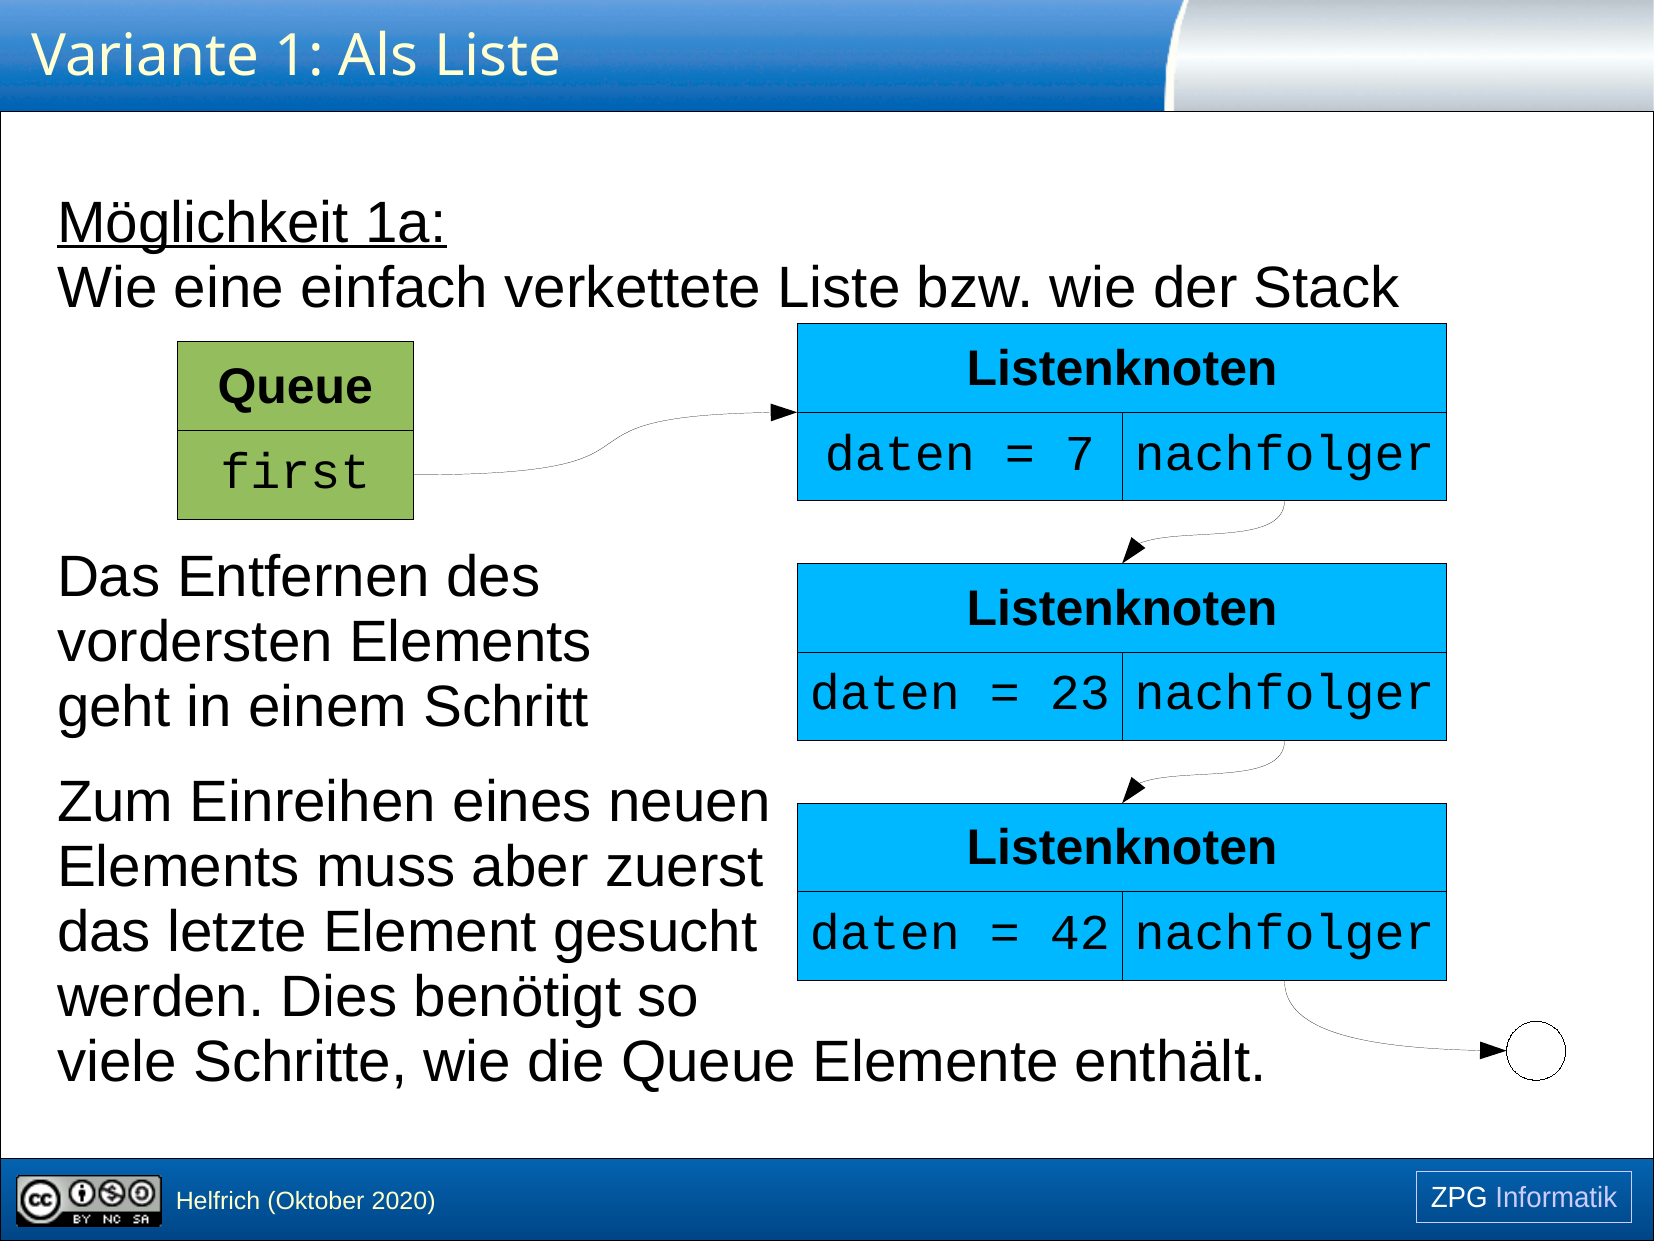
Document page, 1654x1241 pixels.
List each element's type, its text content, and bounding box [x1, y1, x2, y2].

text_box Listenknoten [797, 323, 1447, 413]
text_box nachfolger [1122, 653, 1447, 741]
title Variante 1: Als Liste [31, 14, 1151, 92]
text_box Listenknoten [797, 563, 1447, 653]
text_box Listenknoten [797, 803, 1447, 892]
text_box first [177, 431, 414, 520]
list Möglichkeit 1a: Wie eine einfach verkettete Liste bzw. wie der Stack Das Entfernen des vordersten Elements geht in einem Schritt Zum Einreihen eines neuen Elements muss aber zuerst das letzte Element gesucht werden. Dies benötigt so viele Schritte, wie die Queue Elemente enthält. [57, 189, 1605, 1094]
text_box daten = 23 [797, 653, 1122, 741]
text_box daten = 42 [797, 892, 1122, 981]
text_box Queue [177, 341, 414, 431]
text_box nachfolger [1122, 892, 1447, 981]
picture [16, 1175, 162, 1227]
text_box daten = 7 [797, 413, 1122, 501]
picture [0, 0, 1654, 111]
text_box nachfolger [1122, 413, 1447, 501]
text_box [1506, 1021, 1566, 1081]
